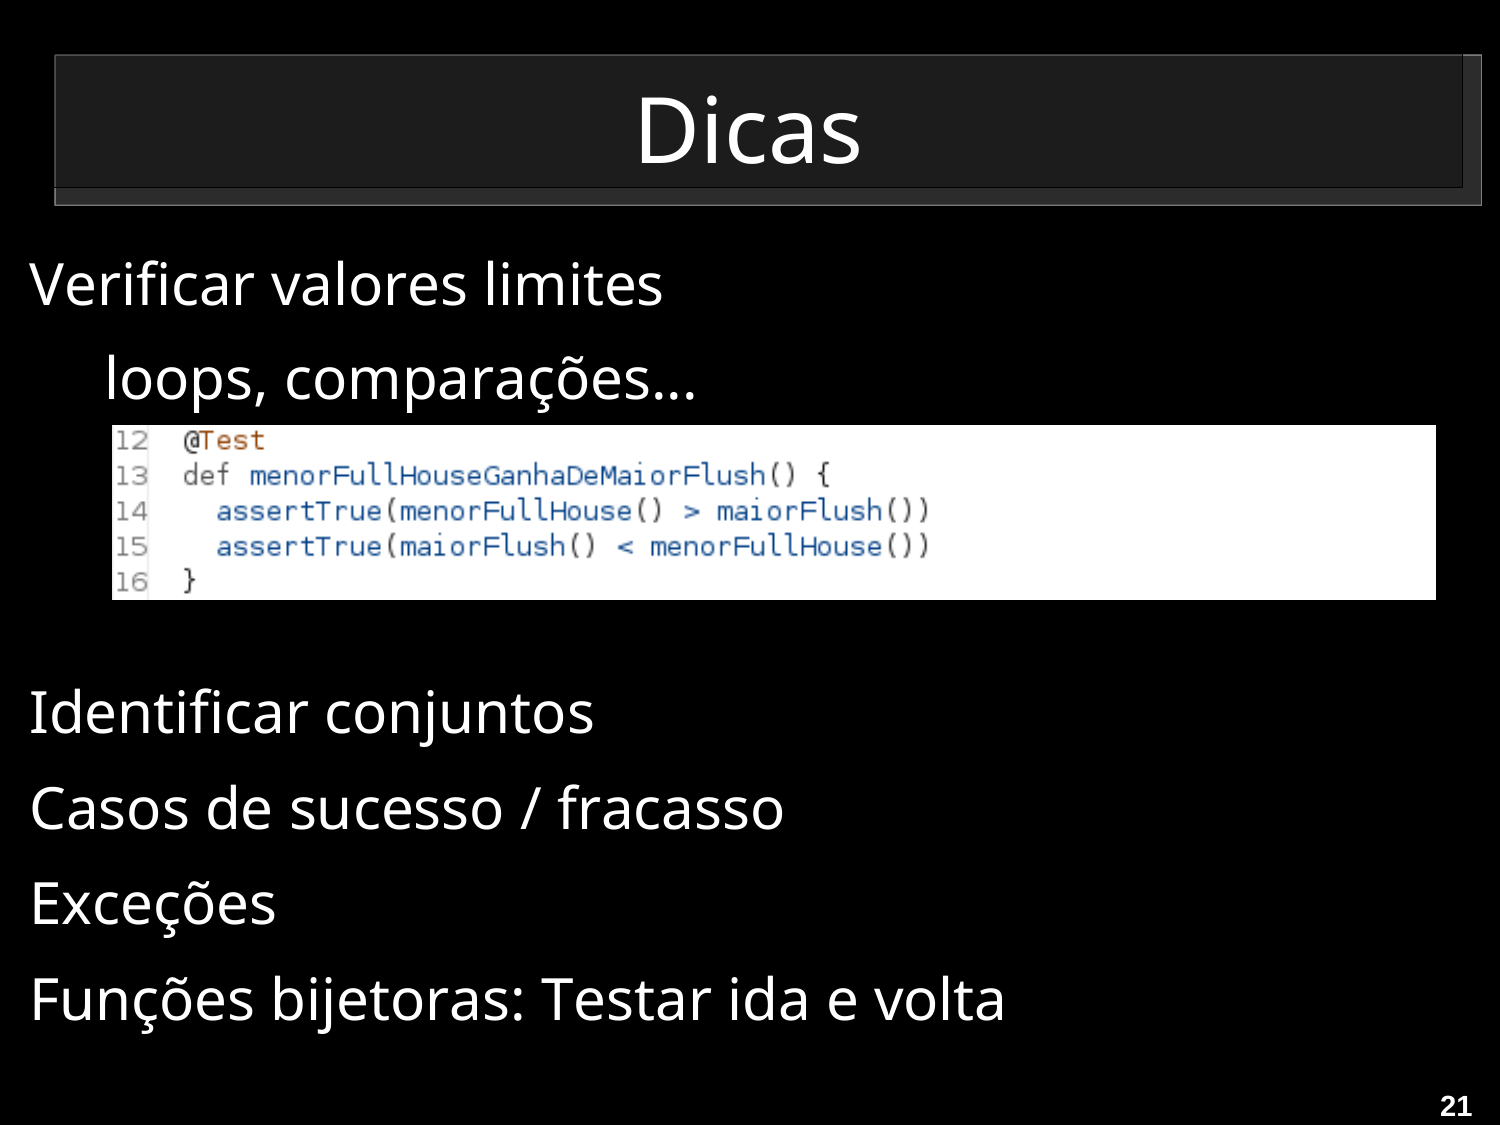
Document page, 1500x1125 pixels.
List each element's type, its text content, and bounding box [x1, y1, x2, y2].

title Dicas [29, 38, 1469, 218]
picture [112, 425, 1436, 601]
list Verificar valores limites loops, comparações... Identificar conjuntos Casos de sucesso / fracasso Exceções Funções bijetoras: Testar ida e volta [29, 243, 1469, 1072]
